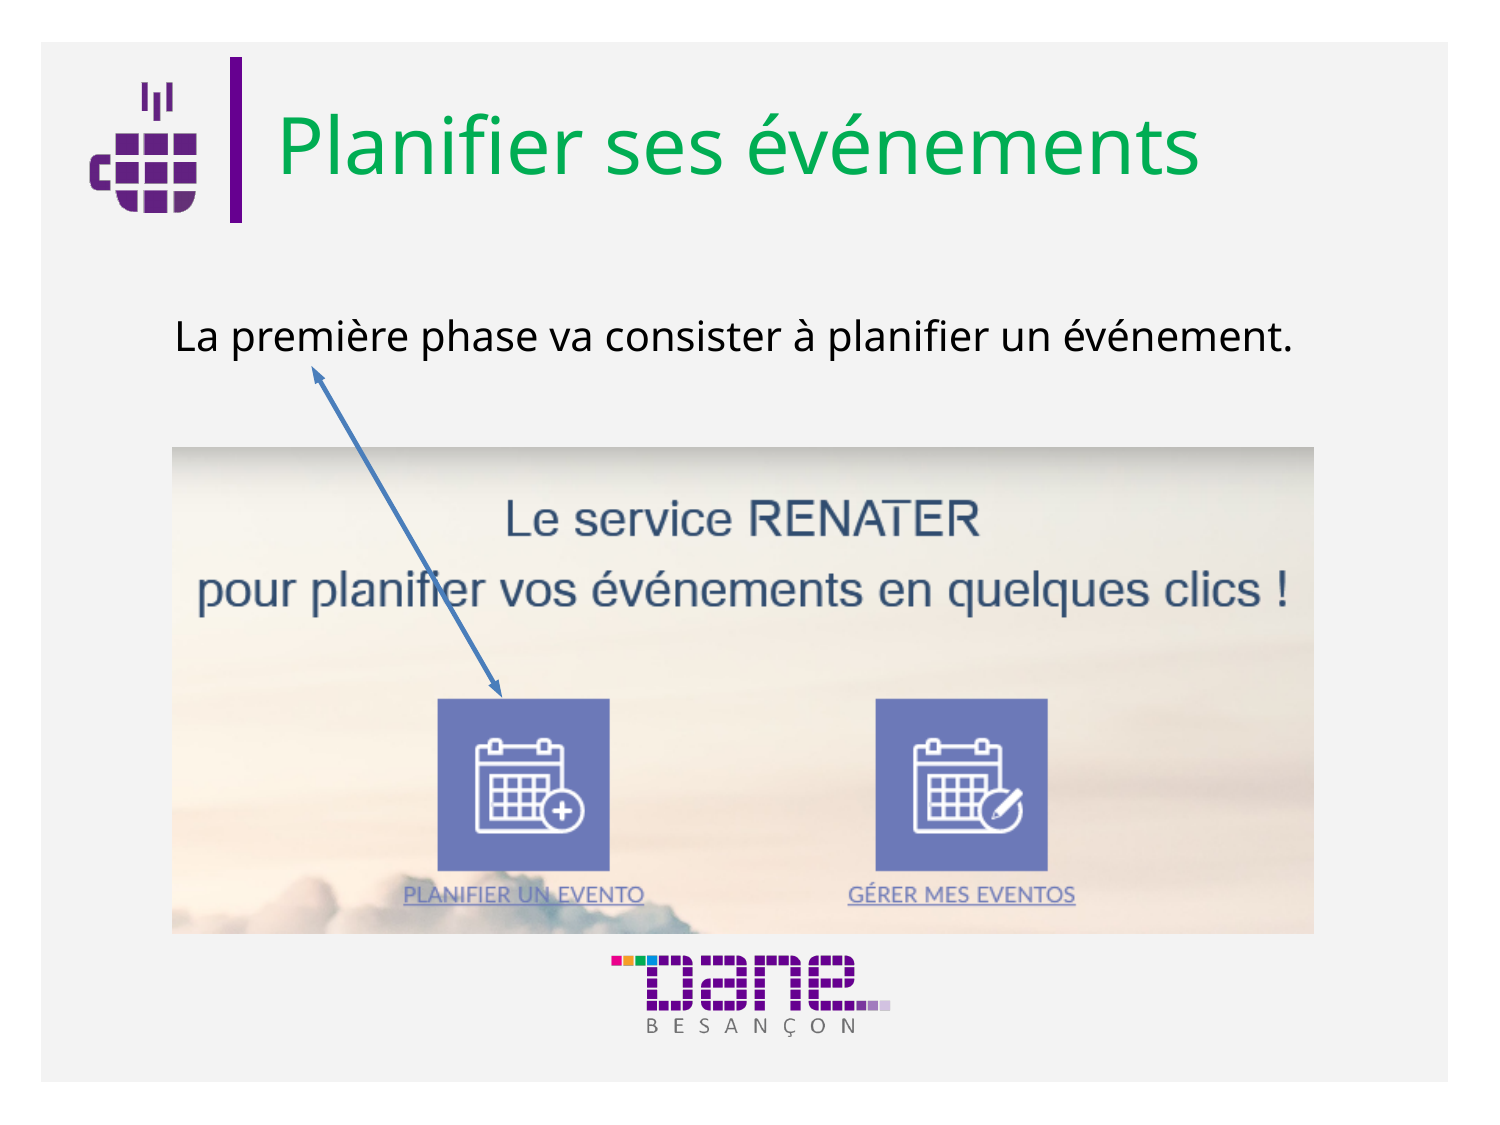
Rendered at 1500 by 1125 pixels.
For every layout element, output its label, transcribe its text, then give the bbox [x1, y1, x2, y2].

picture [607, 952, 893, 1039]
text_box La première phase va consister à planifier un événement. [159, 303, 1370, 447]
text_box [230, 57, 242, 223]
picture [172, 447, 1314, 934]
picture [71, 73, 209, 222]
text_box Planifier ses événements [262, 88, 1224, 193]
